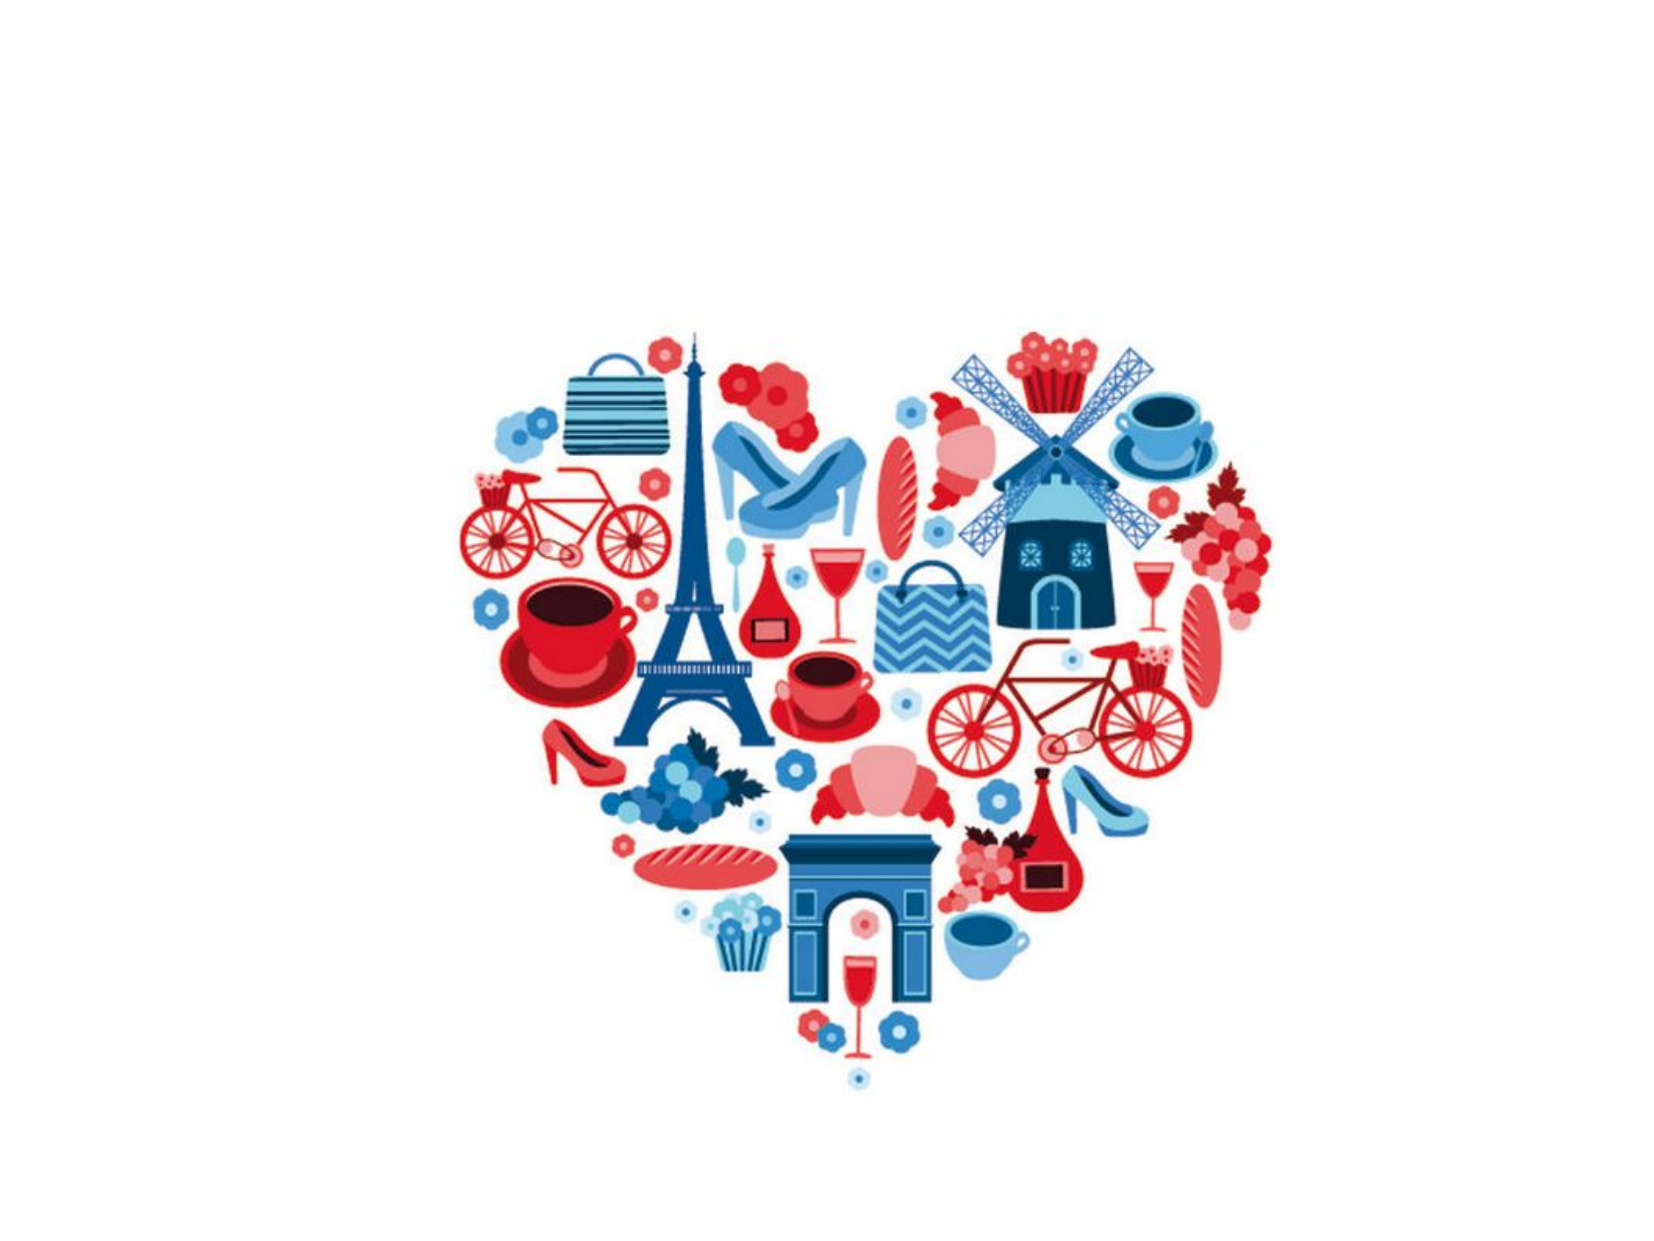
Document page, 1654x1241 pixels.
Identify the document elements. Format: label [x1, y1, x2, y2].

picture [405, 265, 1329, 1126]
